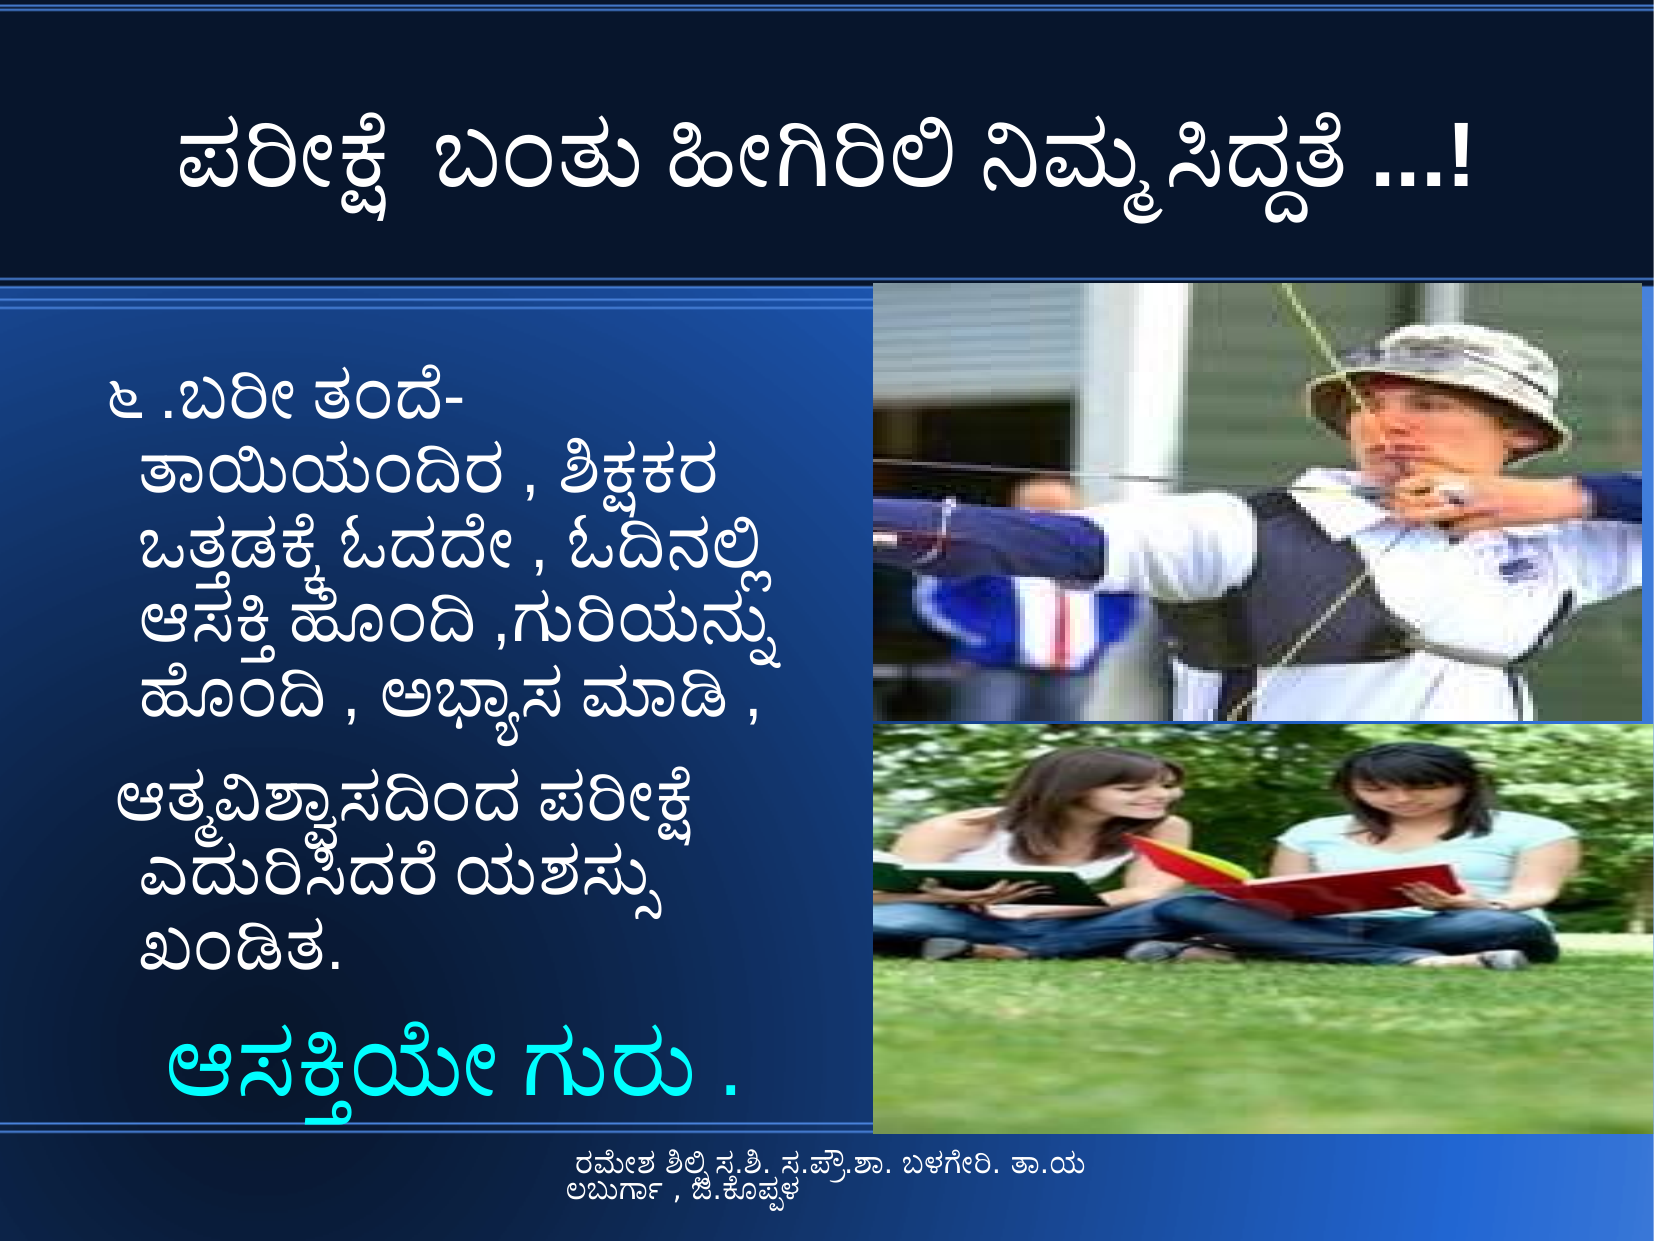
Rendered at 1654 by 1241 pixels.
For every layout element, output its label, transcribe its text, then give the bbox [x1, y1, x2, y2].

title ಪರೀಕ್ಷೆ ಬಂತು ಹೀಗಿರಿಲಿ ನಿಮ್ಮ ಸಿದ್ದತೆ ...! [82, 49, 1571, 257]
list ೬ .ಬರೀ ತಂದೆ-ತಾಯಿಯಂದಿರ , ಶಿಕ್ಷಕರ ಒತ್ತಡಕ್ಕೆ ಓದದೇ , ಓದಿನಲ್ಲಿ ಆಸಕ್ತಿ ಹೊಂದಿ ,ಗುರಿಯನ್ನು ಹೊಂದಿ , ಅಭ್ಯಾಸ ಮಾಡಿ , ಆತ್ಮವಿಶ್ವಾಸದಿಂದ ಪರೀಕ್ಷೆ ಎದುರಿಸಿದರೆ ಯಶಸ್ಸು ಖಂಡಿತ. ಆಸಕ್ತಿಯೇ ಗುರು . [82, 355, 851, 1241]
picture [0, 0, 1654, 1241]
